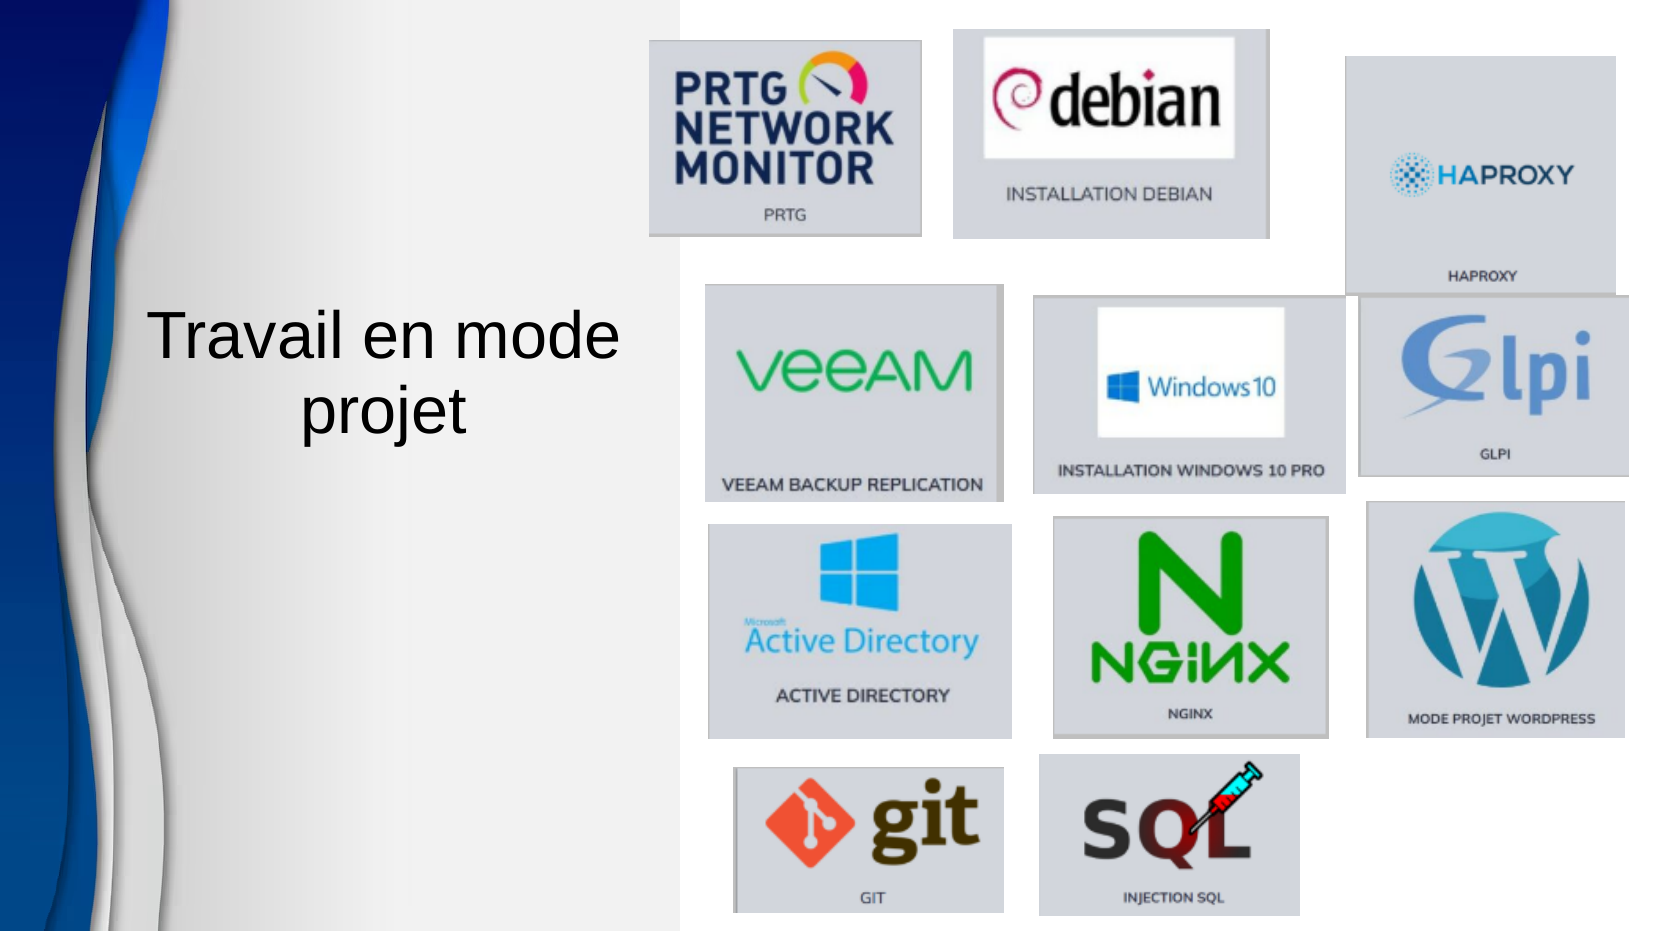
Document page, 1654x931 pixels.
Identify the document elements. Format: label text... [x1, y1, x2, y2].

picture [1039, 754, 1300, 916]
picture [733, 767, 1004, 913]
picture [708, 524, 1012, 739]
picture [1366, 501, 1625, 738]
picture [953, 29, 1270, 239]
picture [705, 284, 1004, 502]
picture [1033, 56, 1629, 494]
title Travail en mode projet [59, 295, 705, 451]
picture [1053, 516, 1329, 739]
picture [0, 0, 922, 931]
